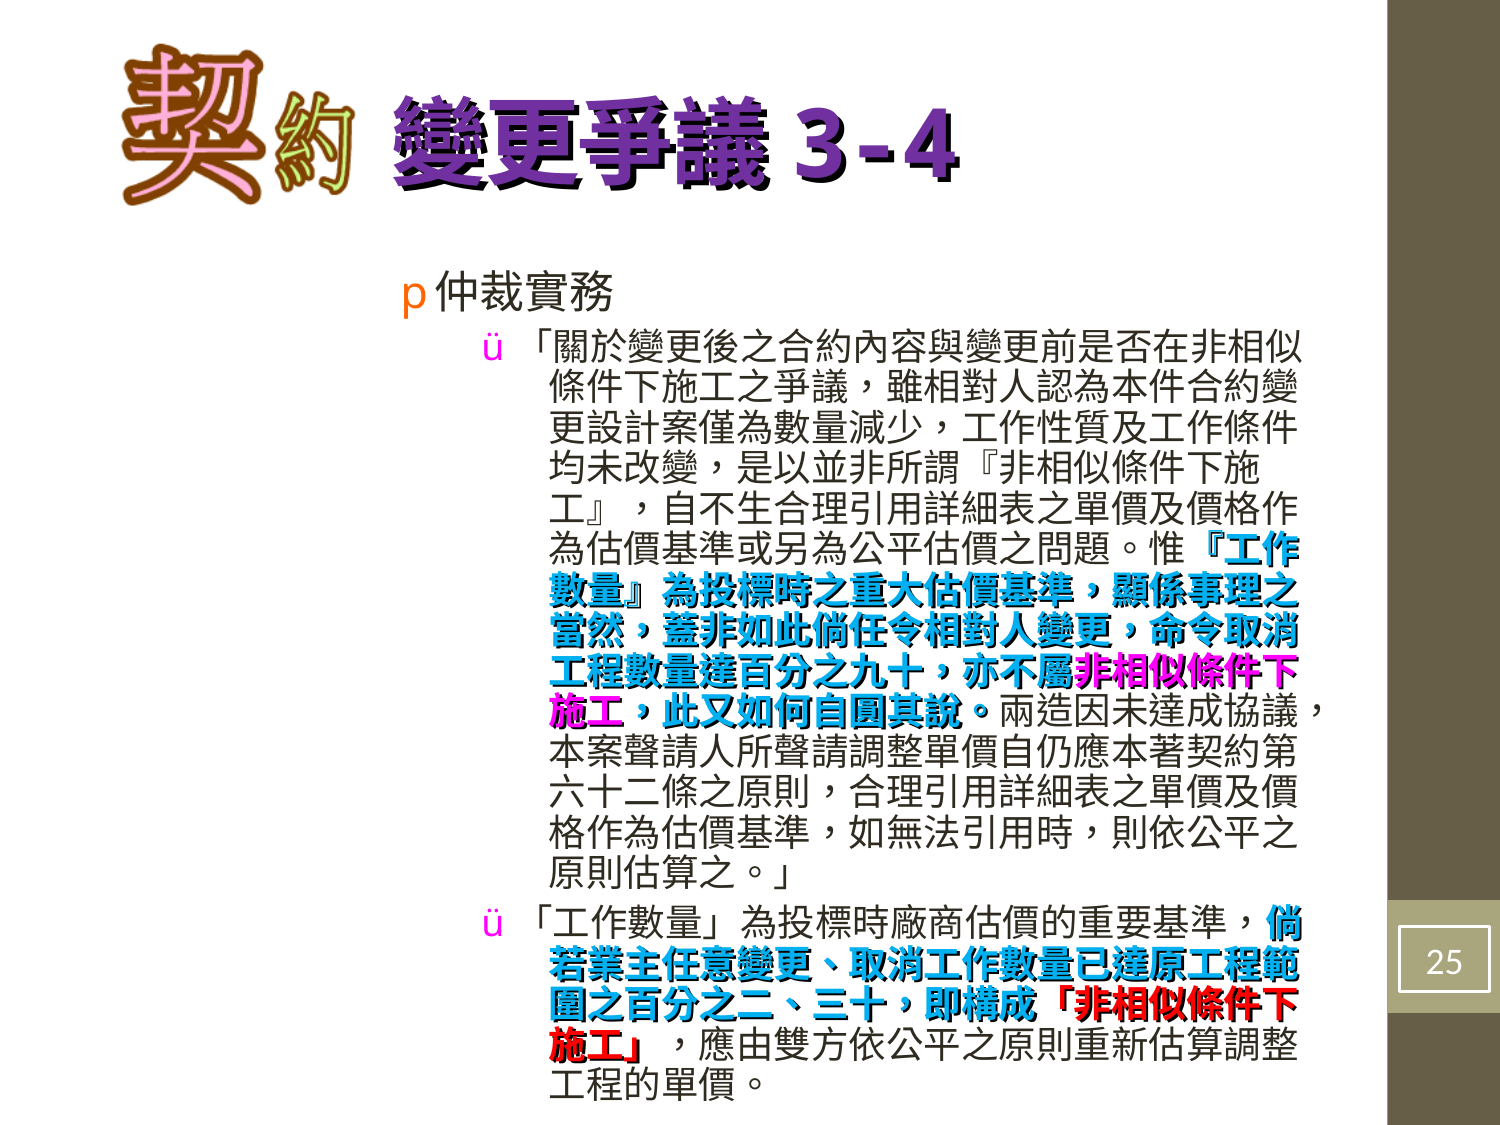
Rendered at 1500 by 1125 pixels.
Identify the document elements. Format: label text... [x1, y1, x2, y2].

title 變更爭議3-4 [75, 45, 1326, 233]
list 仲裁實務 「關於變更後之合約內容與變更前是否在非相似條件下施工之爭議，雖相對人認為本件合約變更設計案僅為數量減少，工作性質及工作條件均未改變，是以並非所謂『非相似條件下施工』，自不生合理引用詳細表之單價及價格作為估價基準或另為公平估價之問題。惟『工作數量』為投標時之重大估價基準，顯係事理之當然，蓋非如此倘任令相對人變更，命令取消工程數量達百分之九十，亦不屬非相似條件下施工，此又如何自圓其說。兩造因未達成協議，本案聲請人所聲請調整單價自仍應本著契約第六十二條之原則，合理引用詳細表之單價及價格作為估價基準，如無法引用時，則依公平之原則估算之。」 「工作數量」為投標時廠商估價的重要基準，倘若業主任意變更、取消工作數量已達原工程範圍之百分之二、三十，即構成「非相似條件下施工」，應由雙方依公平之原則重新估算調整工程的單價。 [75, 262, 1326, 1125]
picture [100, 36, 368, 211]
text_box 25 [1399, 926, 1490, 992]
